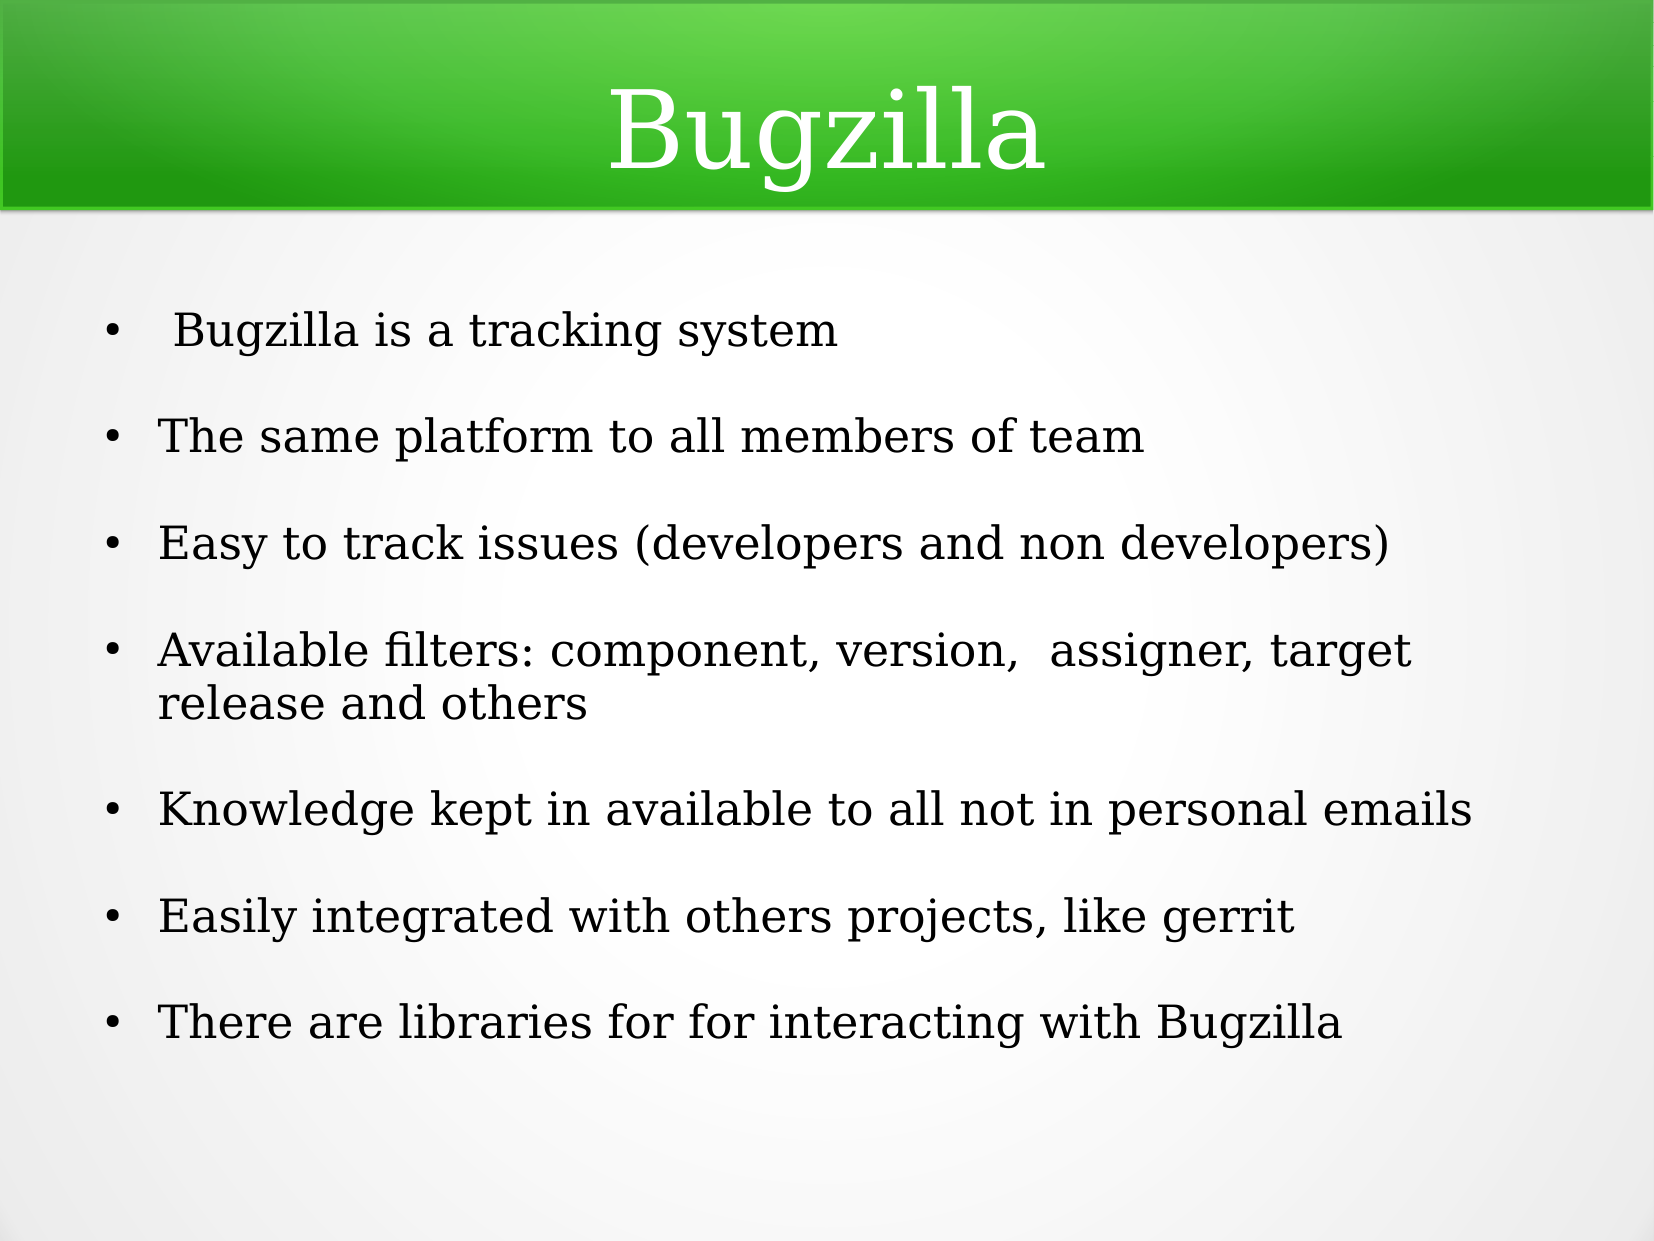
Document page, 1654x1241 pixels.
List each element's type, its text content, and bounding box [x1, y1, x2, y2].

title Bugzilla [82, 37, 1571, 226]
list Bugzilla is a tracking system The same platform to all members of team Easy to track issues (developers and non developers) Available filters: component, version, assigner, target release and others Knowledge kept in available to all not in personal emails Easily integrated with others projects, like gerrit There are libraries for for interacting with Bugzilla [86, 303, 1546, 1168]
